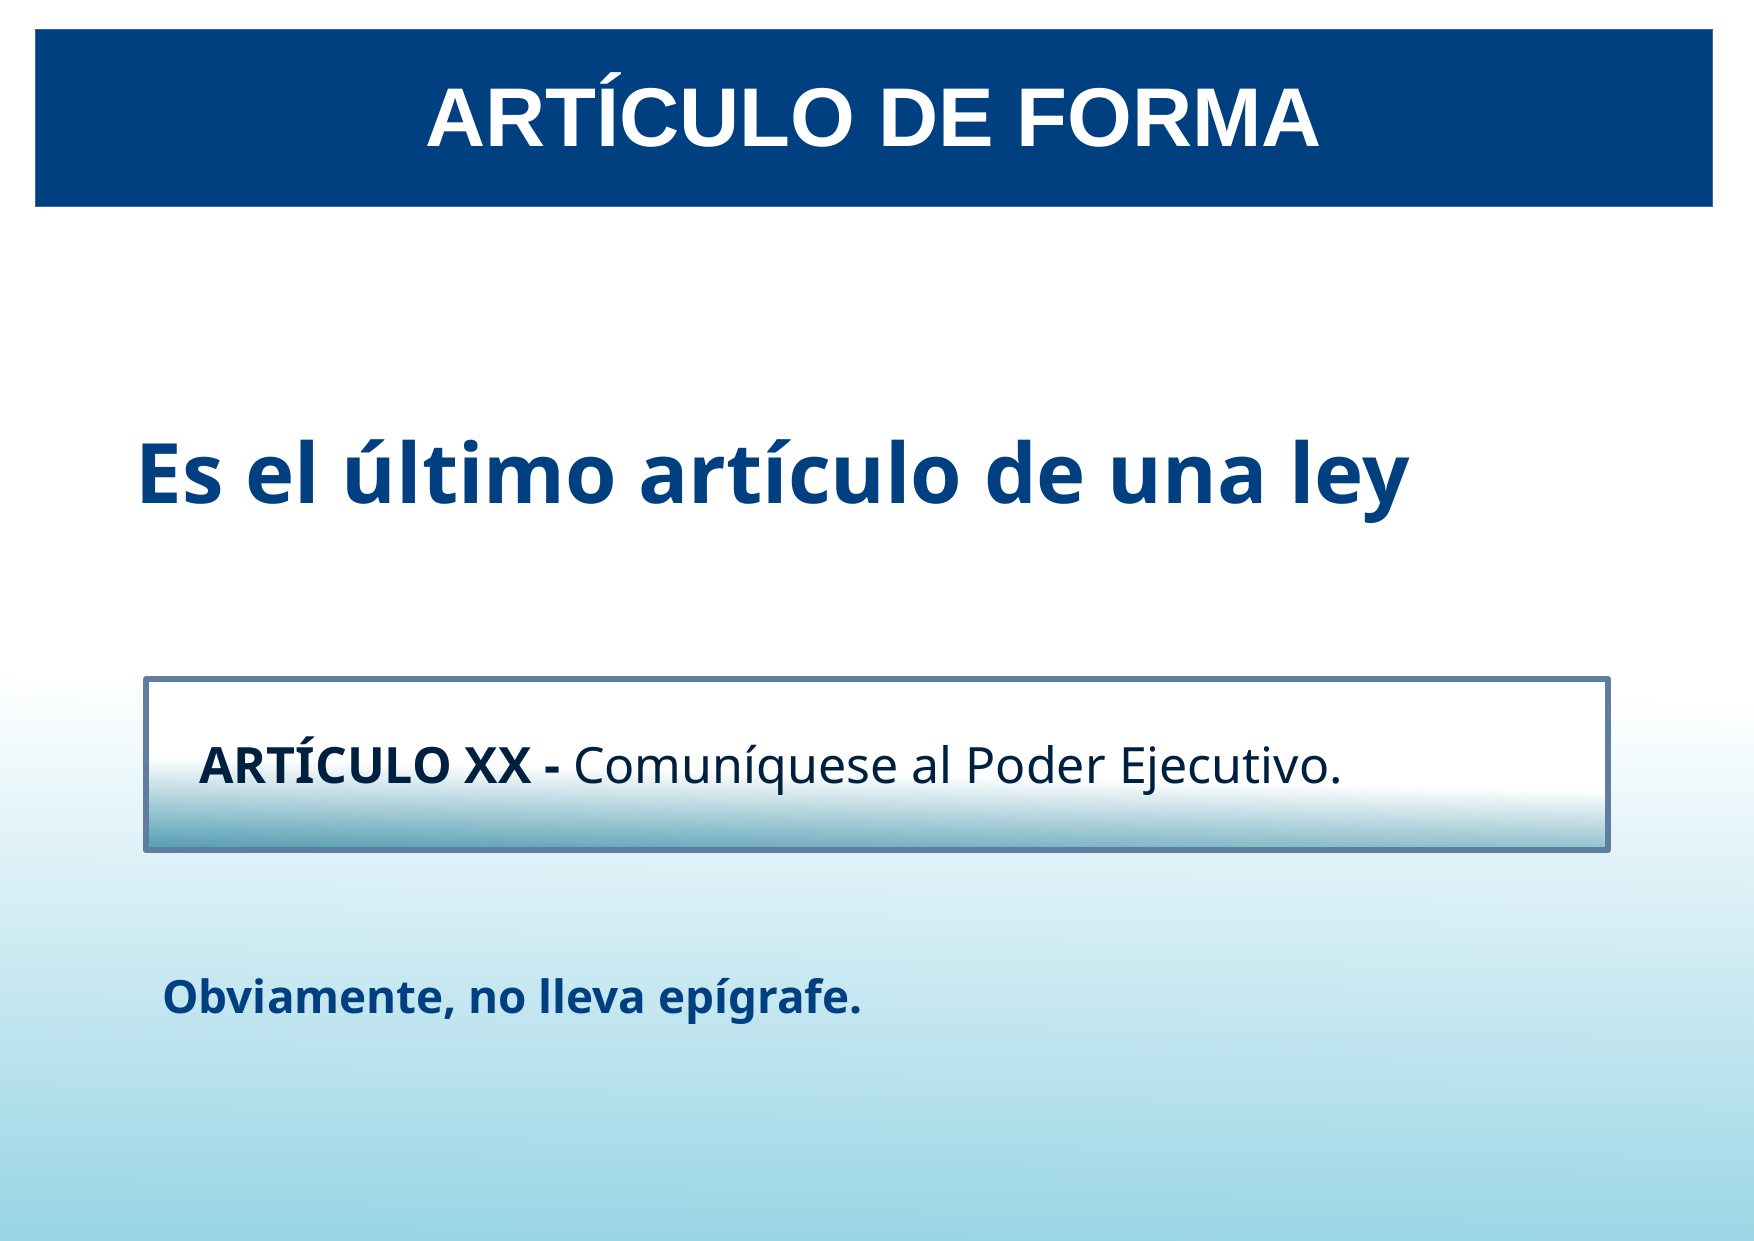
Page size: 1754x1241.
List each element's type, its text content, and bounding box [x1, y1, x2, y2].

text_box Es el último artículo de una ley [121, 229, 1751, 622]
text_box ARTÍCULO XX - Comuníquese al Poder Ejecutivo. [146, 678, 1608, 851]
text_box Obviamente, no lleva epígrafe. [147, 956, 1069, 1083]
text_box ARTÍCULO DE FORMA [35, 29, 1713, 207]
